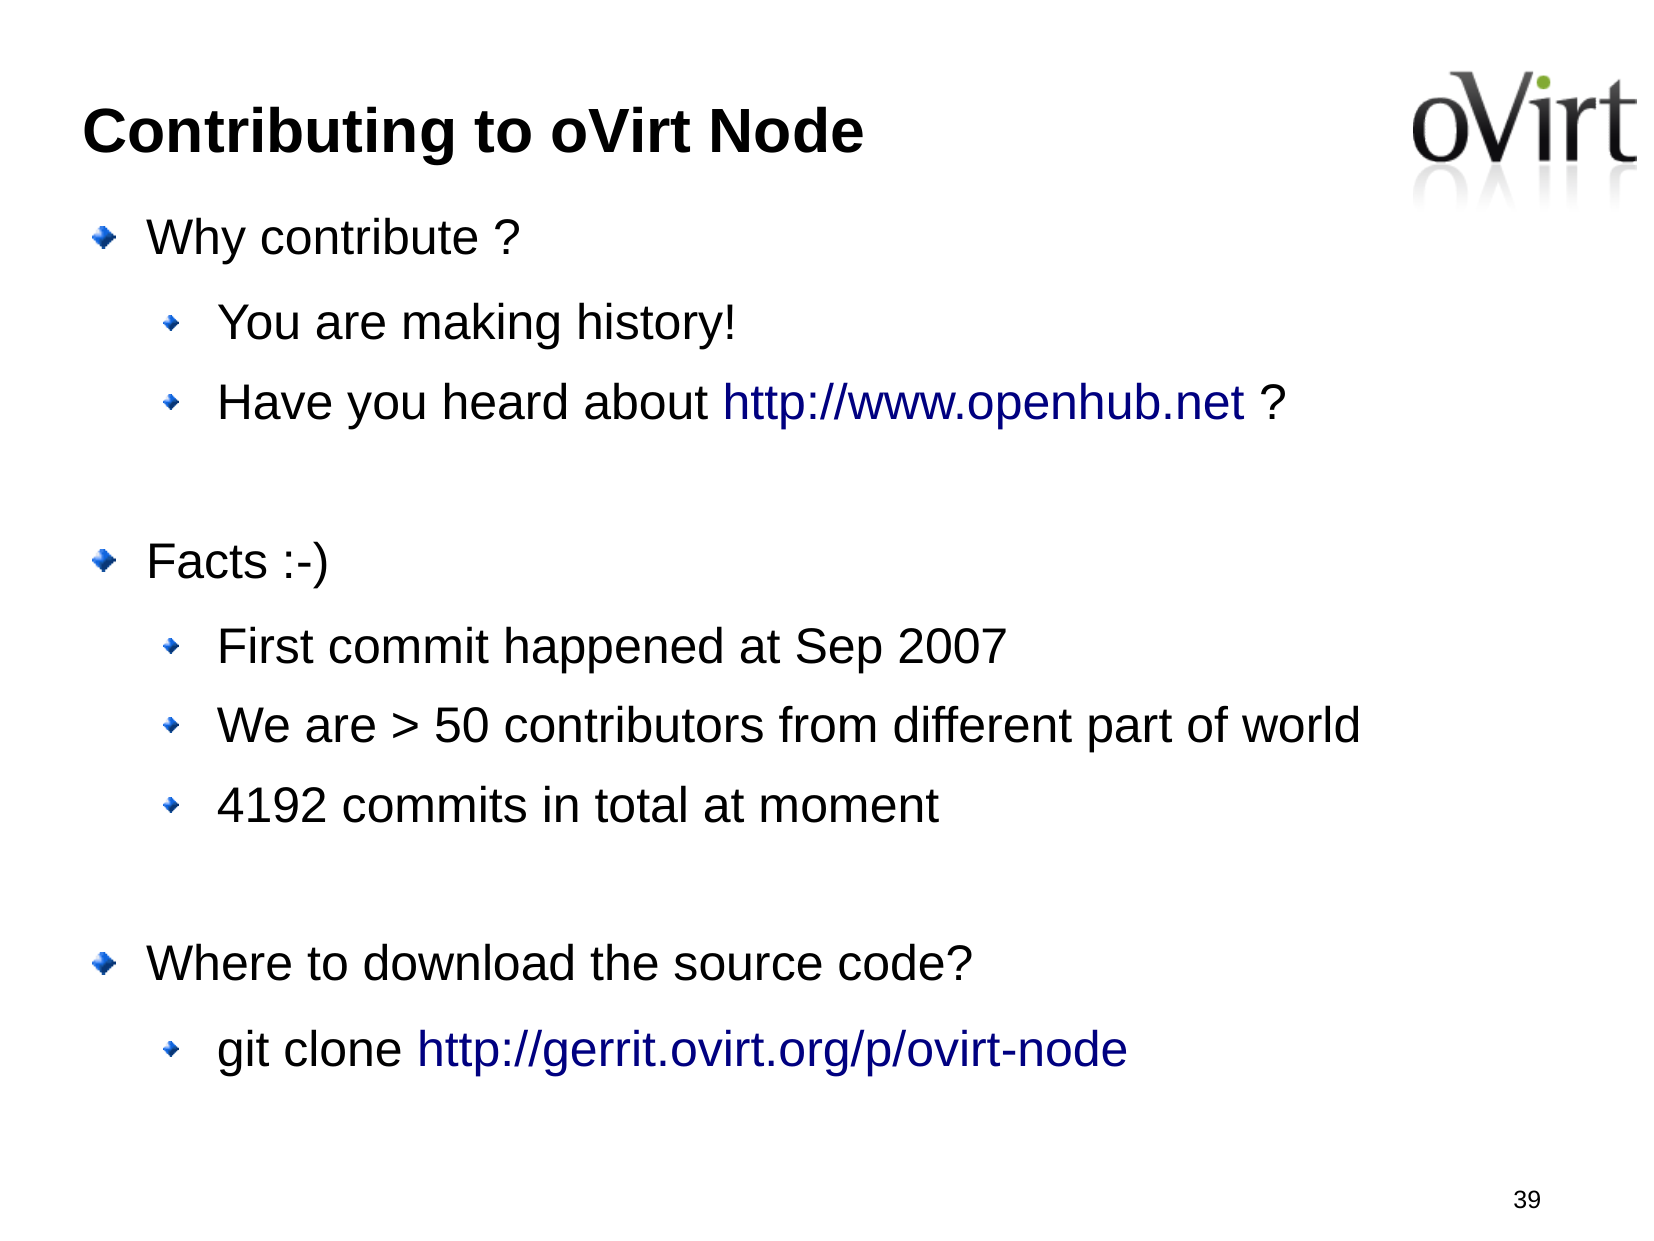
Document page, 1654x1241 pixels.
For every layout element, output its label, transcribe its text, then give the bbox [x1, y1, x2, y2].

picture [1413, 63, 1637, 212]
title Contributing to oVirt Node [82, 37, 1378, 209]
list Why contribute ? You are making history! Have you heard about http://www.openhub.net ? Facts :-) First commit happened at Sep 2007 We are > 50 contributors from different part of world 4192 commits in total at moment Where to download the source code? git clone http://gerrit.ovirt.org/p/ovirt-node [75, 209, 1564, 1241]
